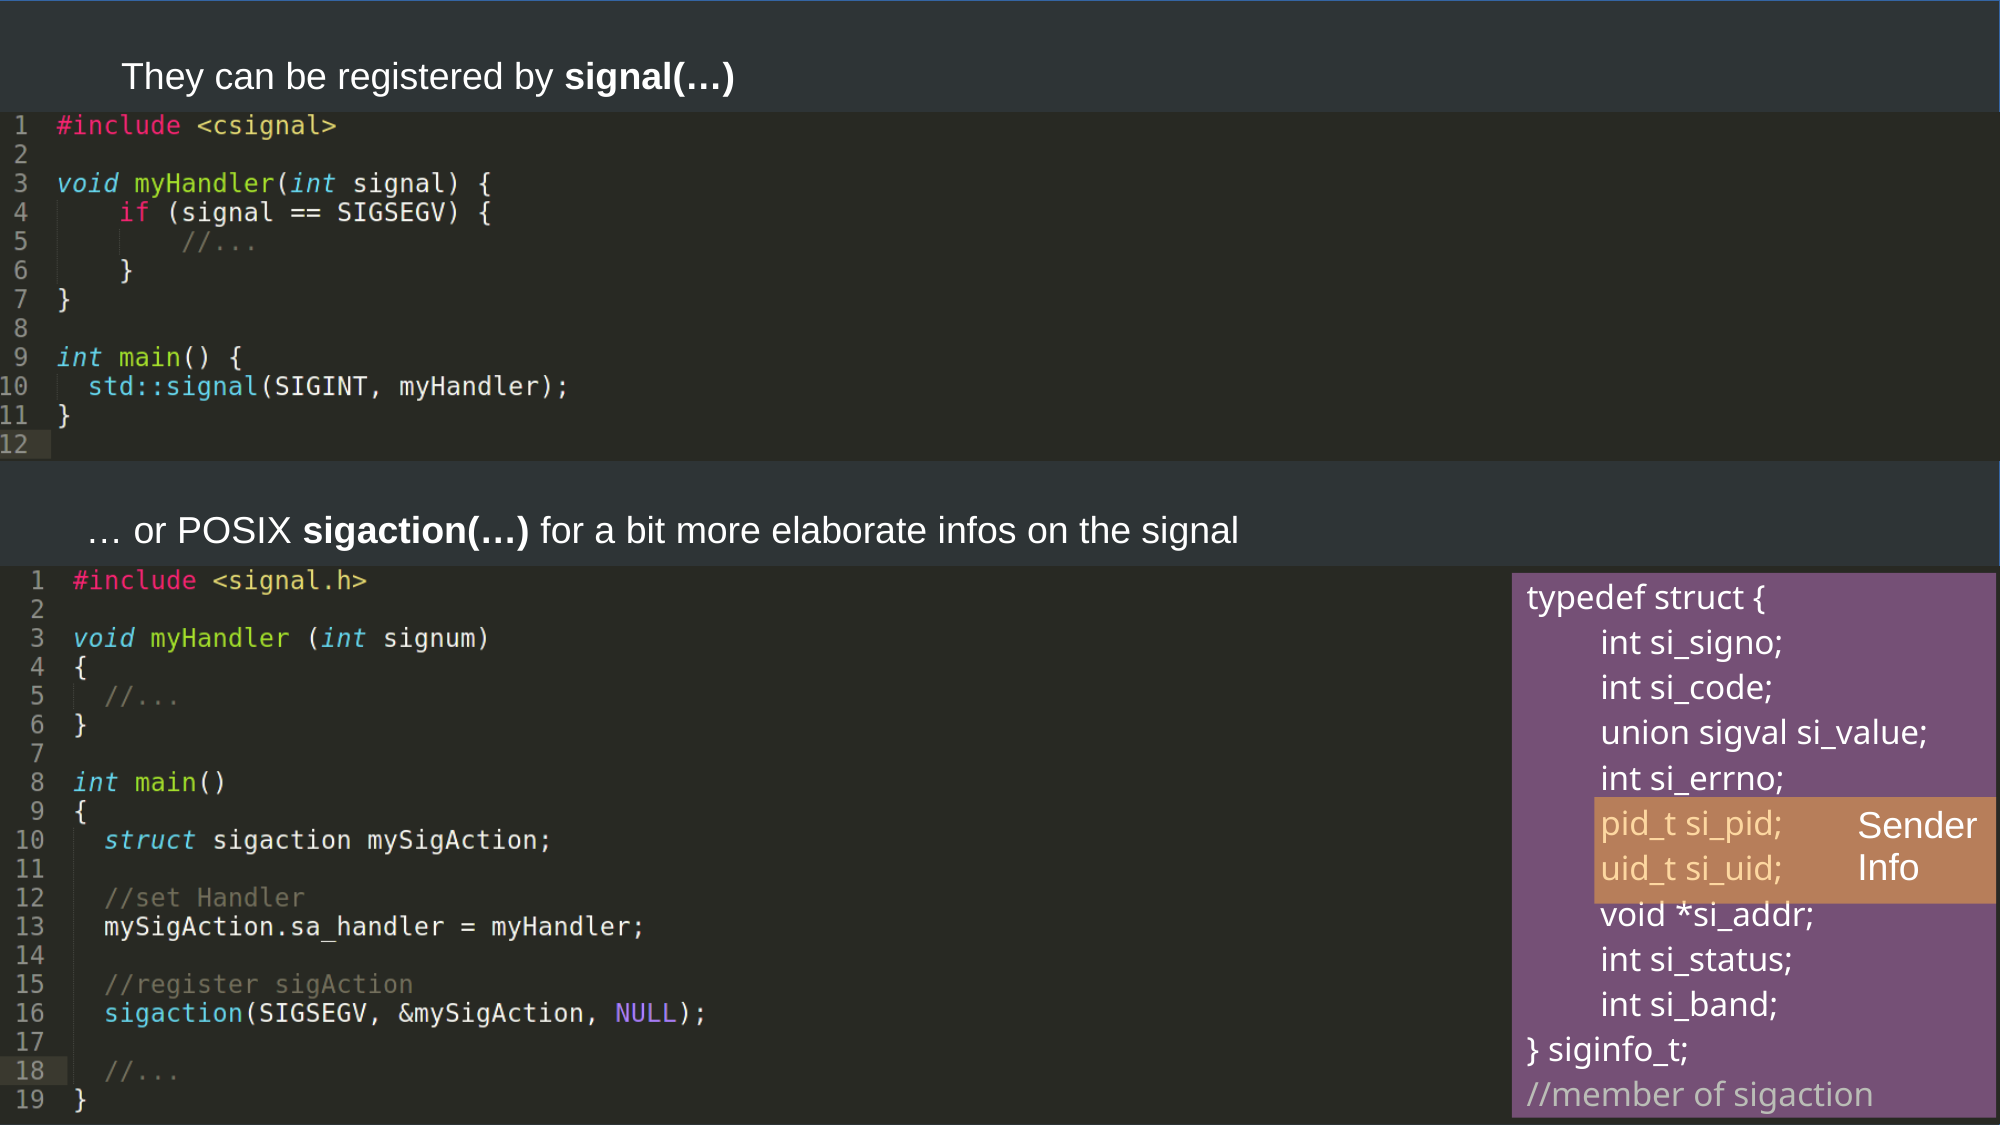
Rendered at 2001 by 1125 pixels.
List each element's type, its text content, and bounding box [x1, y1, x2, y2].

text_box … or POSIX sigaction(…) for a bit more elaborate infos on the signal [70, 501, 1536, 643]
text_box typedef struct { int si_signo; int si_code; union sigval si_value; int si_errno; pid_t si_pid; uid_t si_uid; void *si_addr; int si_status; int si_band; } siginfo_t; //member of sigaction [1511, 572, 1997, 1118]
list [188, 461, 1883, 566]
text_box [0, 0, 2000, 112]
text_box They can be registered by signal(…) [106, 48, 1571, 112]
picture [0, 0, 2001, 1125]
text_box [1883, 461, 2000, 566]
text_box [1594, 797, 1997, 904]
text_box [0, 461, 188, 566]
text_box SenderInfo [1842, 797, 1997, 897]
